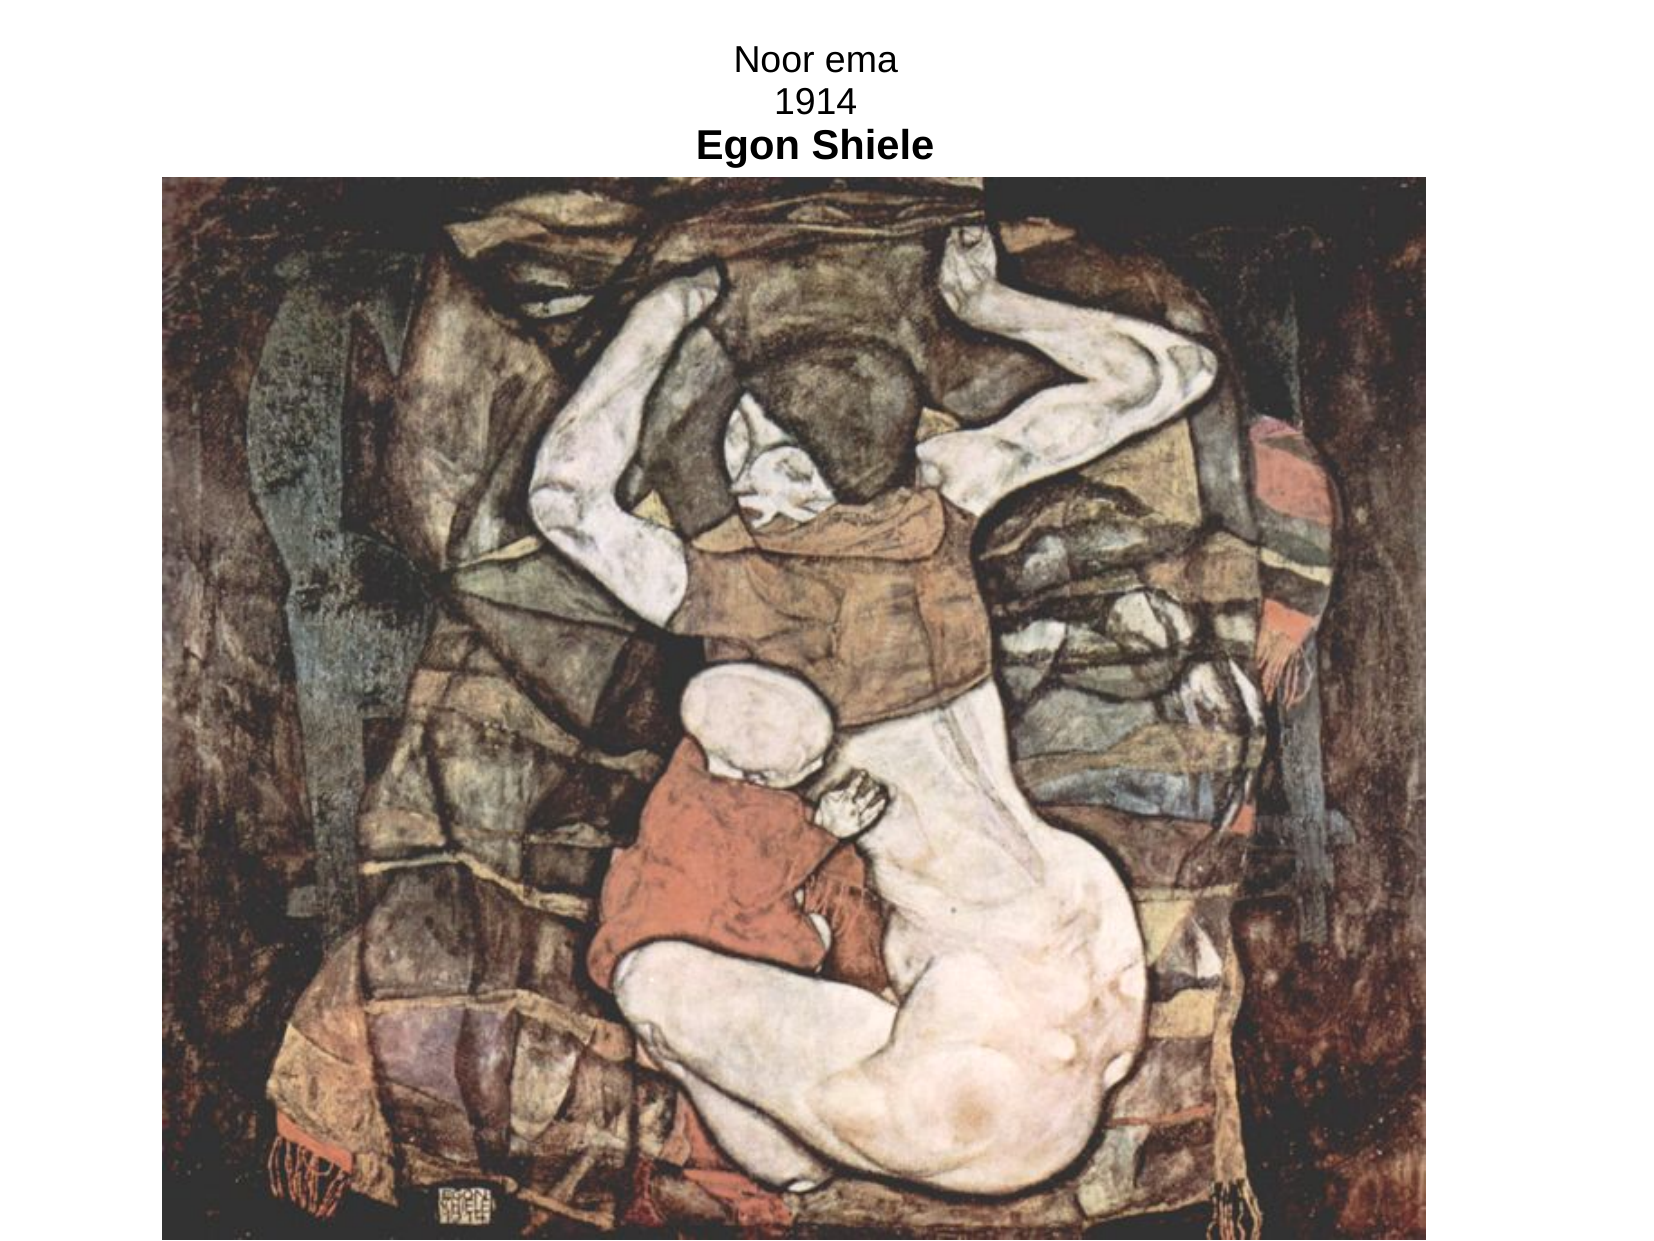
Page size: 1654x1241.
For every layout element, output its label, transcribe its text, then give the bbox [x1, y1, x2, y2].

picture [162, 177, 1426, 1241]
title Noor ema 1914 Egon Shiele [71, 0, 1560, 207]
